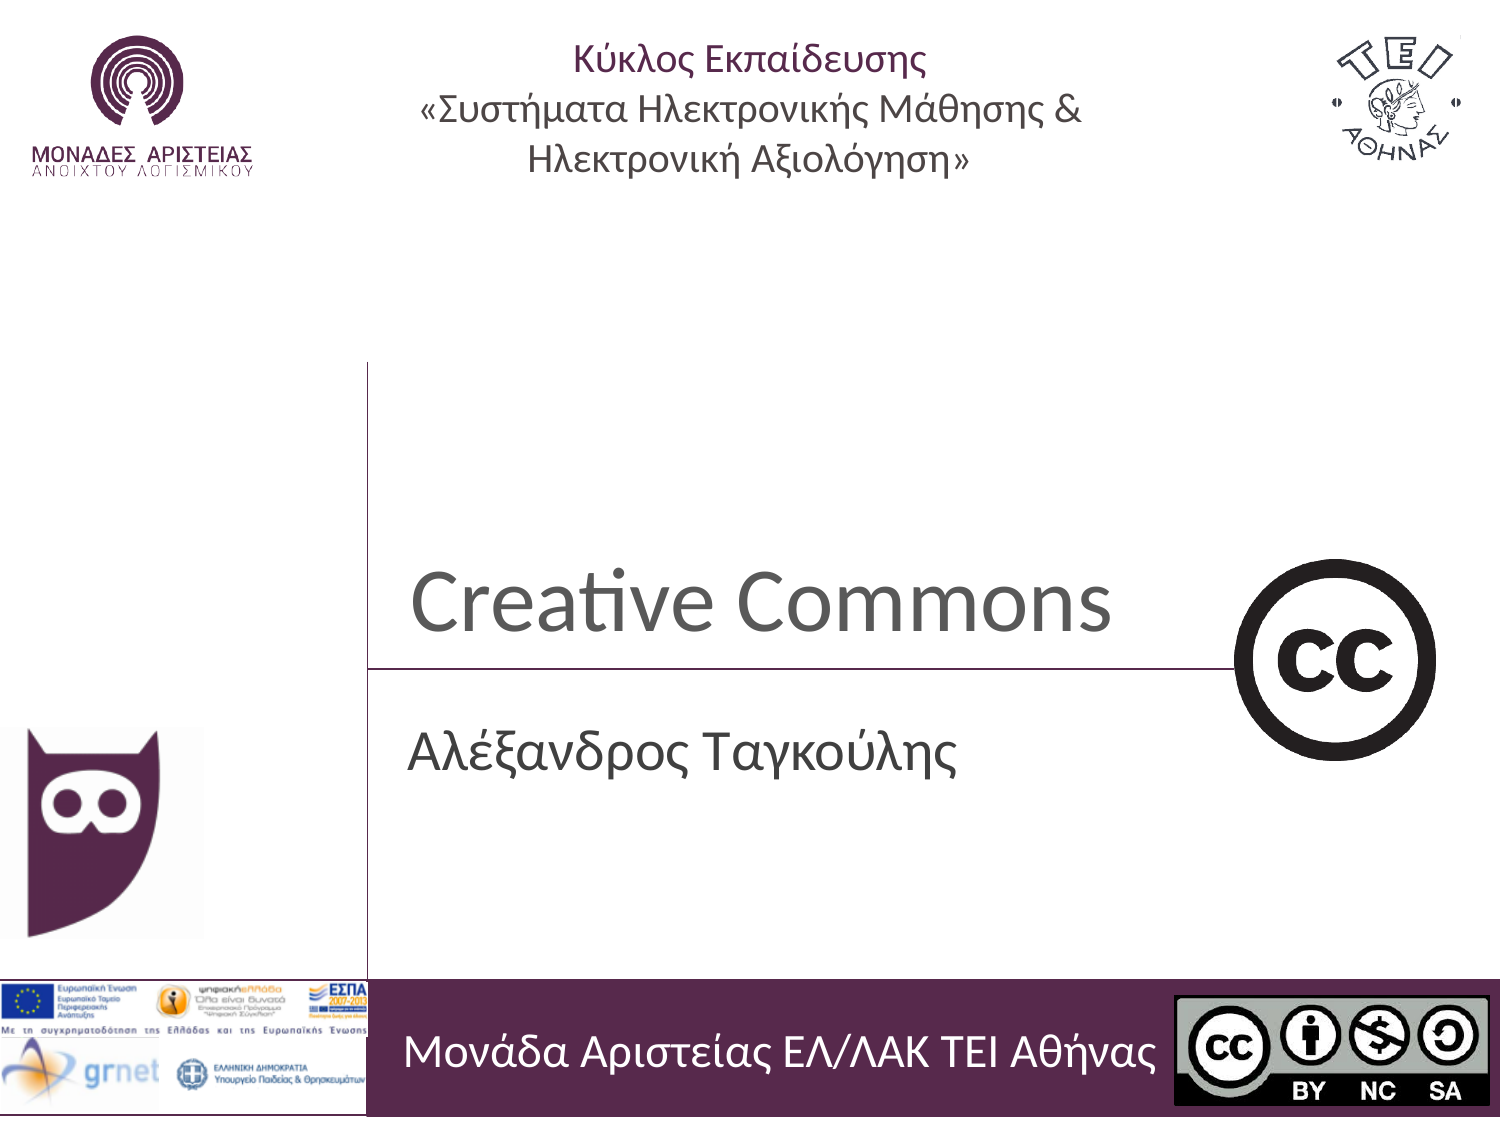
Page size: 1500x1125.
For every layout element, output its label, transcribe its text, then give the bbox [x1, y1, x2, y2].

picture [175, 1057, 366, 1092]
picture [1234, 559, 1436, 761]
subtitle Μονάδα Αριστείας ΕΛ/ΛΑΚ ΤΕΙ Αθήνας [387, 992, 1488, 1105]
picture [1331, 35, 1461, 167]
picture [31, 36, 253, 177]
text_box Κύκλος Εκπαίδευσης «Συστήματα Ηλεκτρονικής Μάθησης & Ηλεκτρονική Αξιολόγηση» [280, 22, 1220, 190]
picture [1174, 995, 1490, 1106]
picture [0, 727, 204, 939]
title Creative Commons [395, 357, 1459, 658]
text_box Αλέξανδρος Ταγκούλης [392, 704, 1455, 963]
picture [0, 982, 368, 1113]
